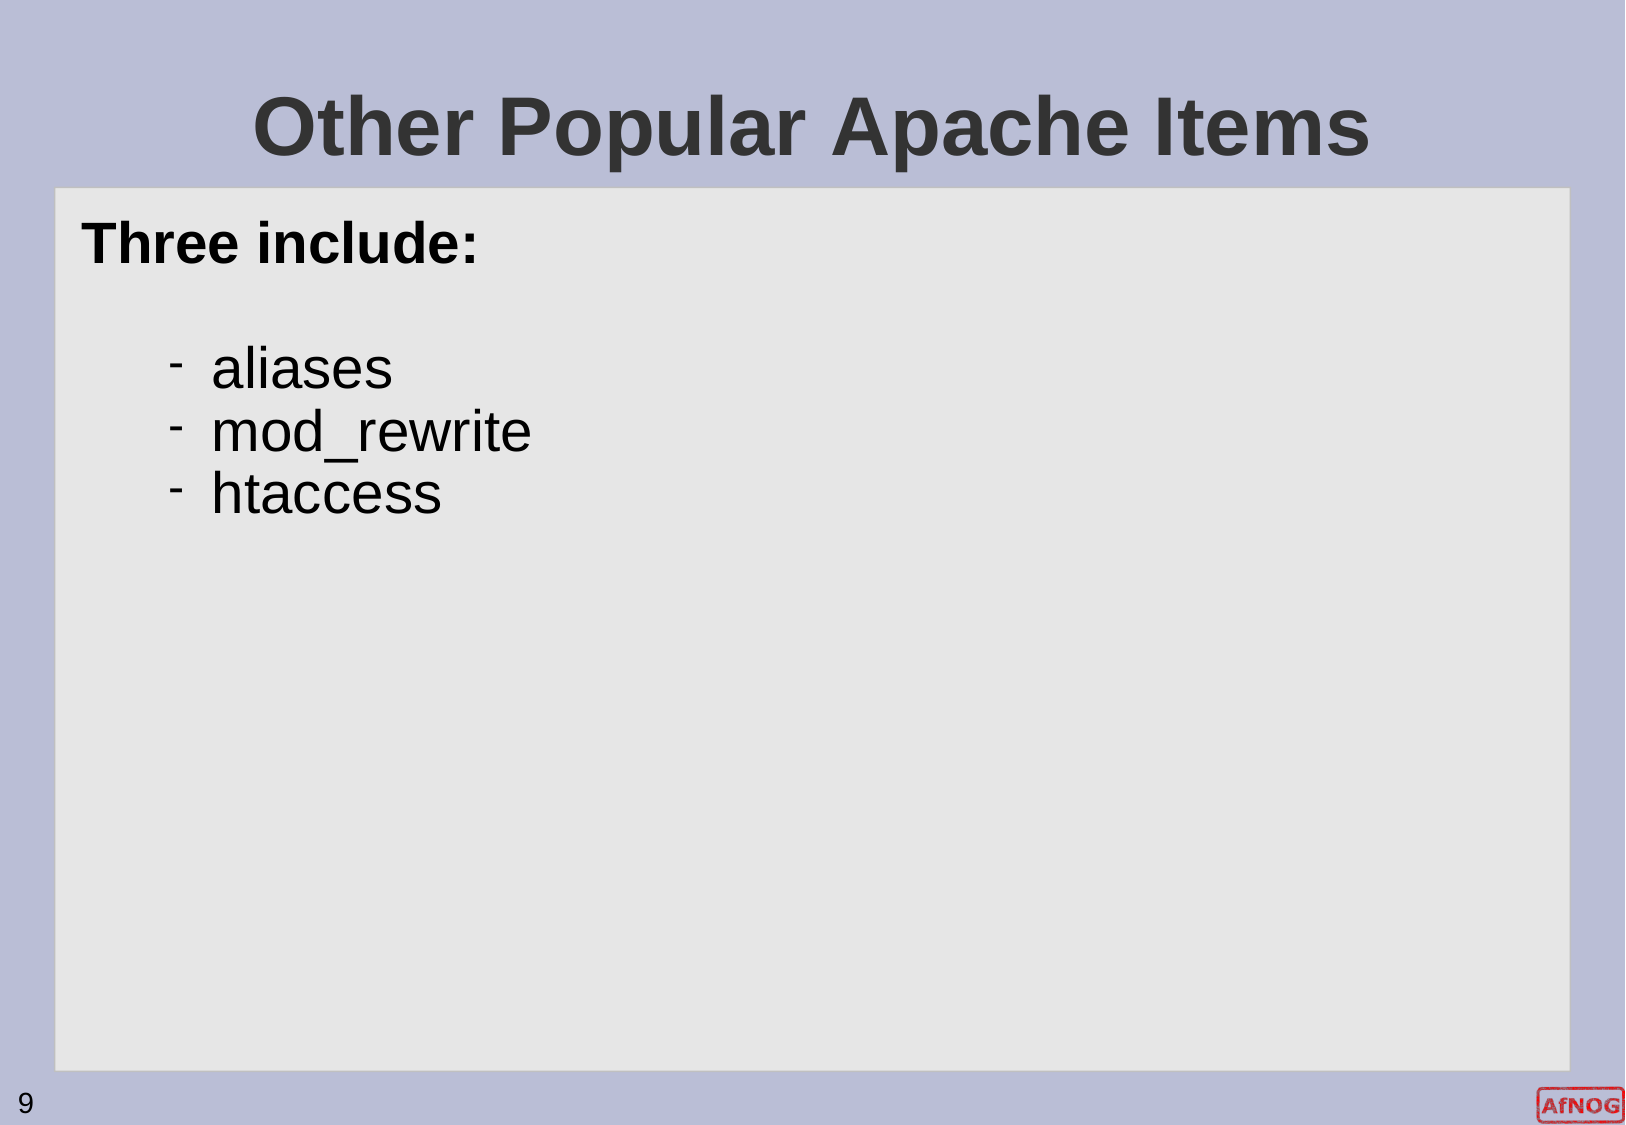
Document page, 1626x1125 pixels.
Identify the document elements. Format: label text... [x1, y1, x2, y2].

list Three include: aliases mod_rewrite htaccess [81, 214, 1560, 1063]
title Other Popular Apache Items [54, 44, 1571, 215]
picture [1535, 1085, 1626, 1125]
